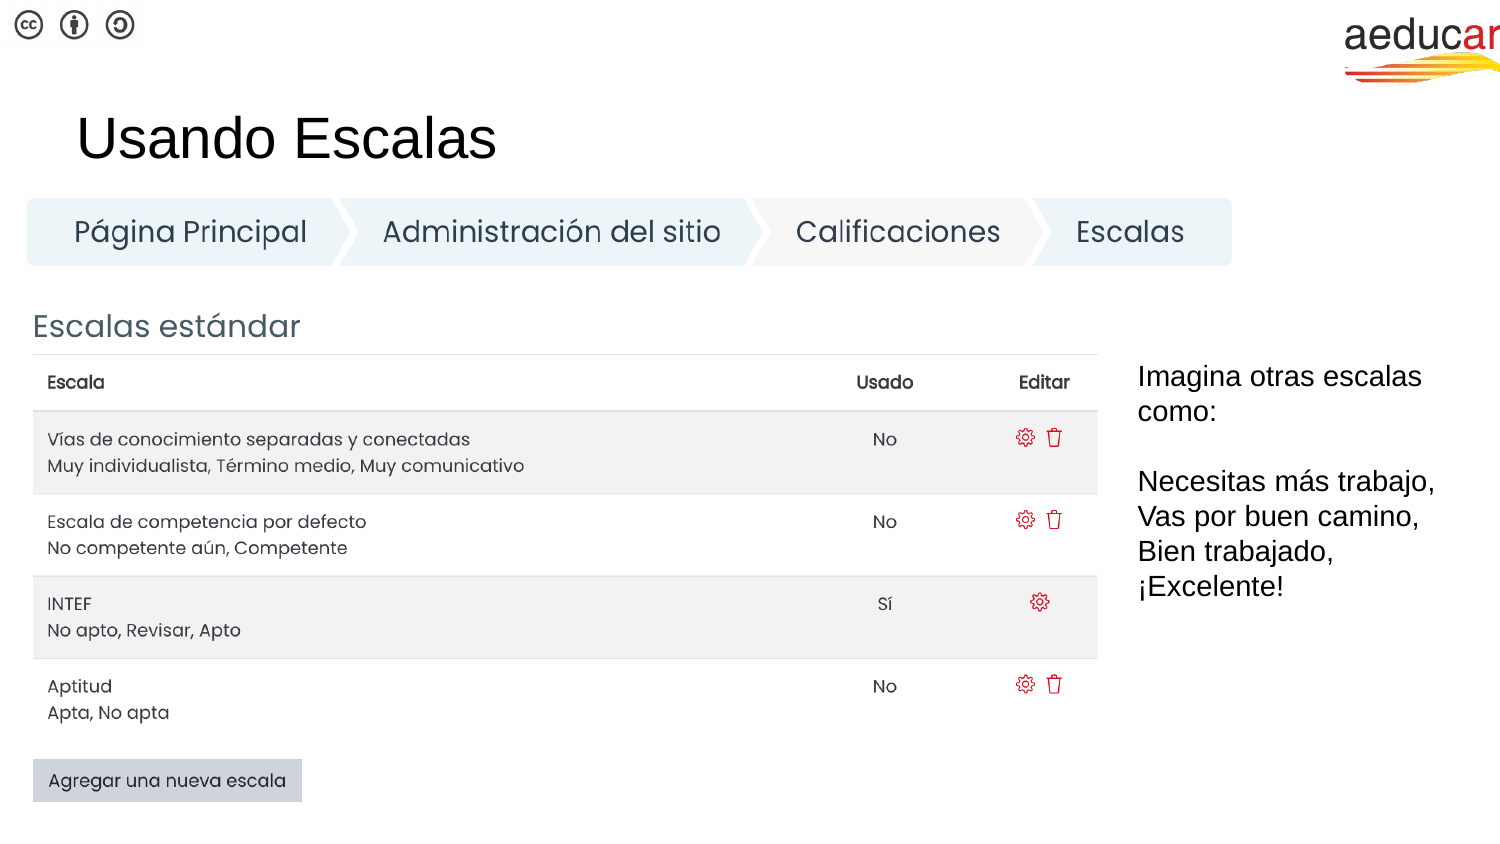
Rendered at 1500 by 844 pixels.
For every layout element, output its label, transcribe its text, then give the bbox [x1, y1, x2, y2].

picture [1344, 0, 1500, 104]
picture [23, 194, 1235, 269]
picture [23, 301, 1108, 821]
text_box Imagina otras escalas como: Necesitas más trabajo, Vas por buen camino, Bien trabajado, ¡Excelente! [1122, 342, 1459, 651]
title Usando Escalas [61, 85, 1342, 180]
picture [0, 0, 146, 48]
